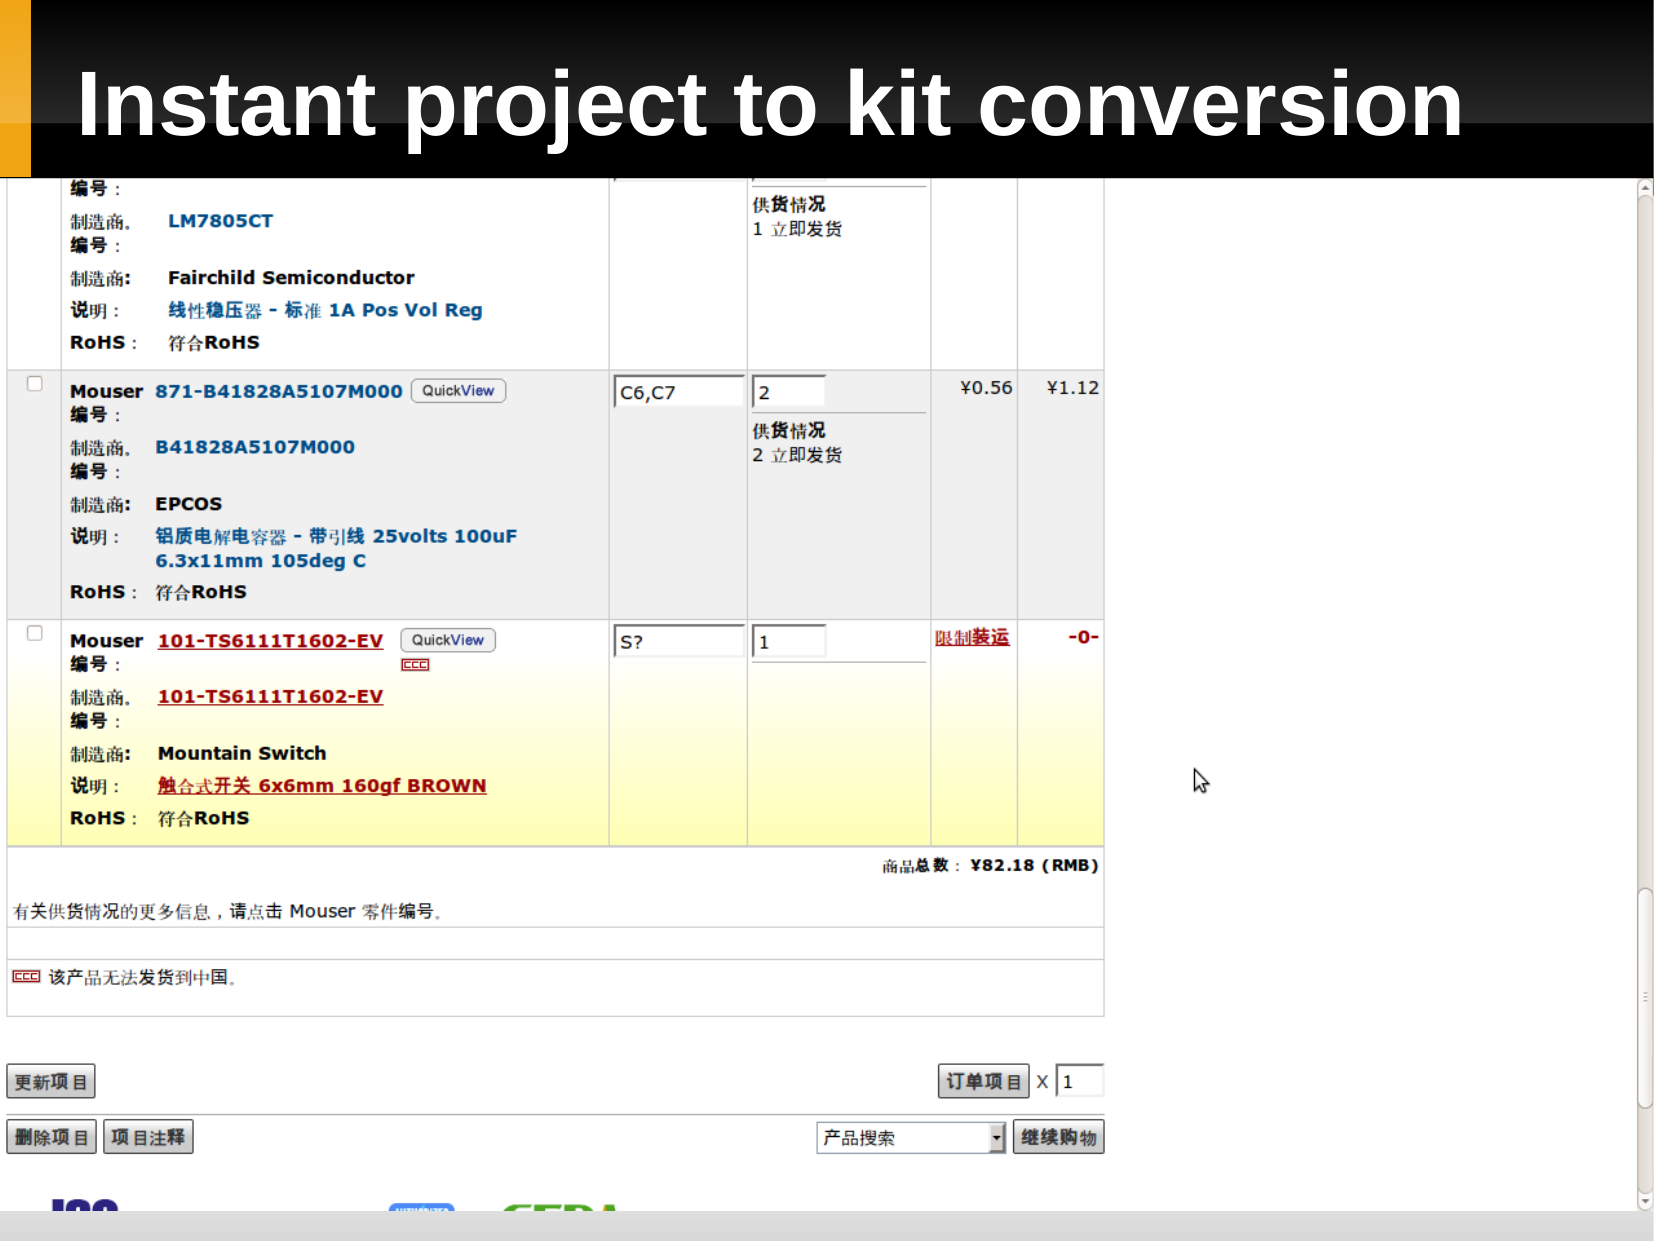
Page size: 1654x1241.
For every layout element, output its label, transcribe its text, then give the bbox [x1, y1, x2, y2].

picture [0, 0, 1654, 1241]
title Instant project to kit conversion [76, 0, 1565, 177]
